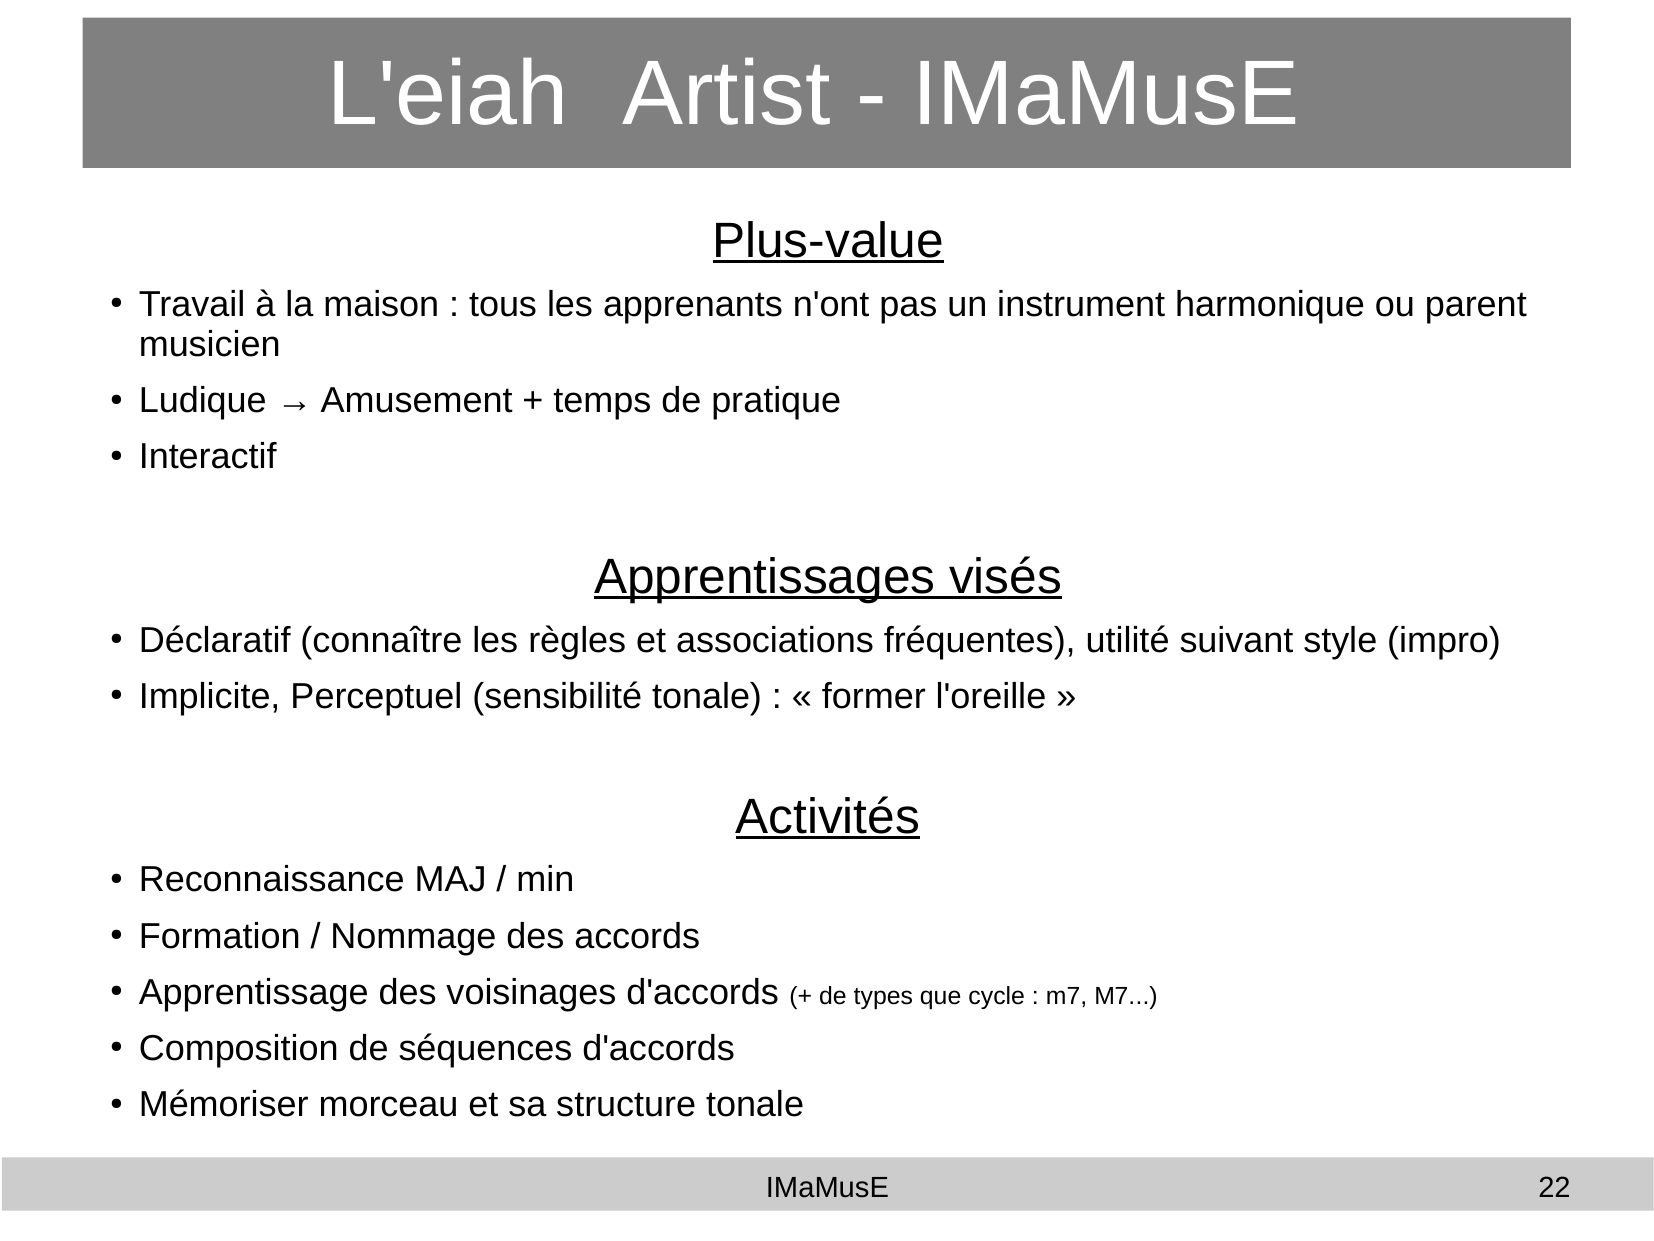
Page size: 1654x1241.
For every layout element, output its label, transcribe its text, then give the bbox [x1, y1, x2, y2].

title L'eiah Artist - IMaMusE [82, 17, 1571, 168]
list Plus-value Travail à la maison : tous les apprenants n'ont pas un instrument harmonique ou parent musicien Ludique → Amusement + temps de pratique Interactif Apprentissages visés Déclaratif (connaître les règles et associations fréquentes), utilité suivant style (impro) Implicite, Perceptuel (sensibilité tonale) : « former l'oreille » Activités Reconnaissance MAJ / min Formation / Nommage des accords Apprentissage des voisinages d'accords (+ de types que cycle : m7, M7...) Composition de séquences d'accords Mémoriser morceau et sa structure tonale [100, 212, 1556, 1128]
